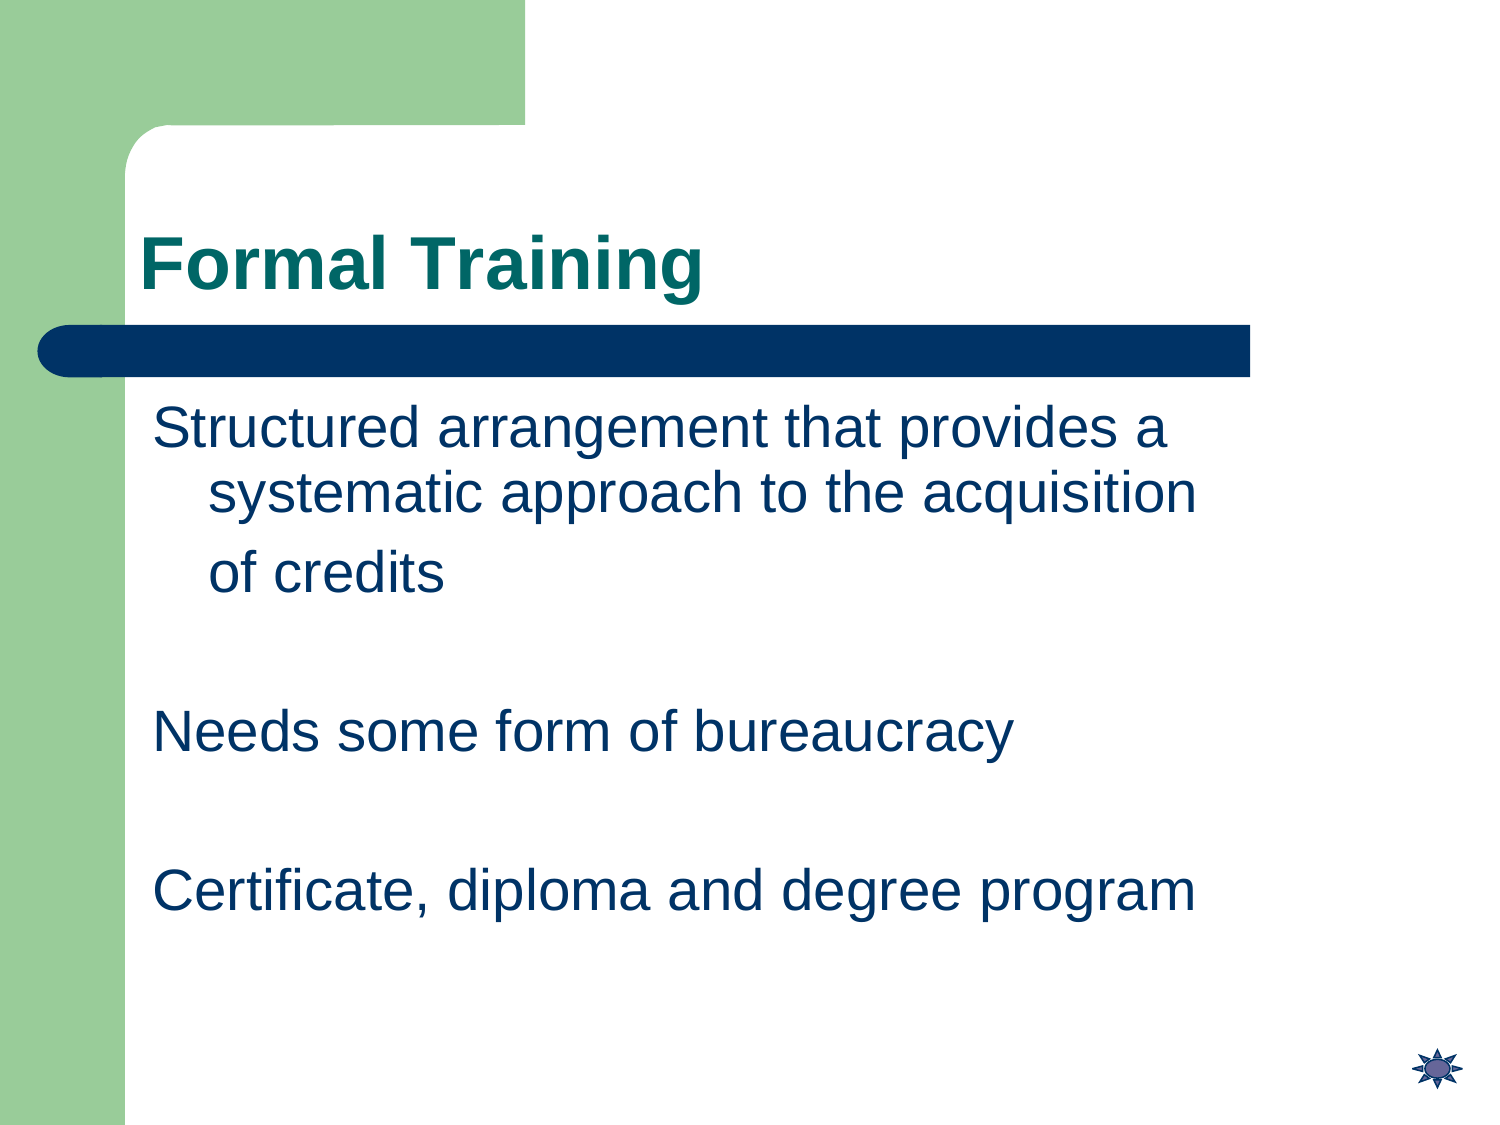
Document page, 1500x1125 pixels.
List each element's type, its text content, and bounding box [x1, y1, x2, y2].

text_box [1452, 1066, 1463, 1072]
text_box [1419, 1055, 1456, 1088]
list Structured arrangement that provides a systematic approach to the acquisition of credits Needs some form of bureaucracy Certificate, diploma and degree program [137, 387, 1400, 999]
text_box [1433, 1049, 1442, 1058]
text_box [1412, 1066, 1423, 1072]
title Formal Training [124, 124, 1425, 313]
